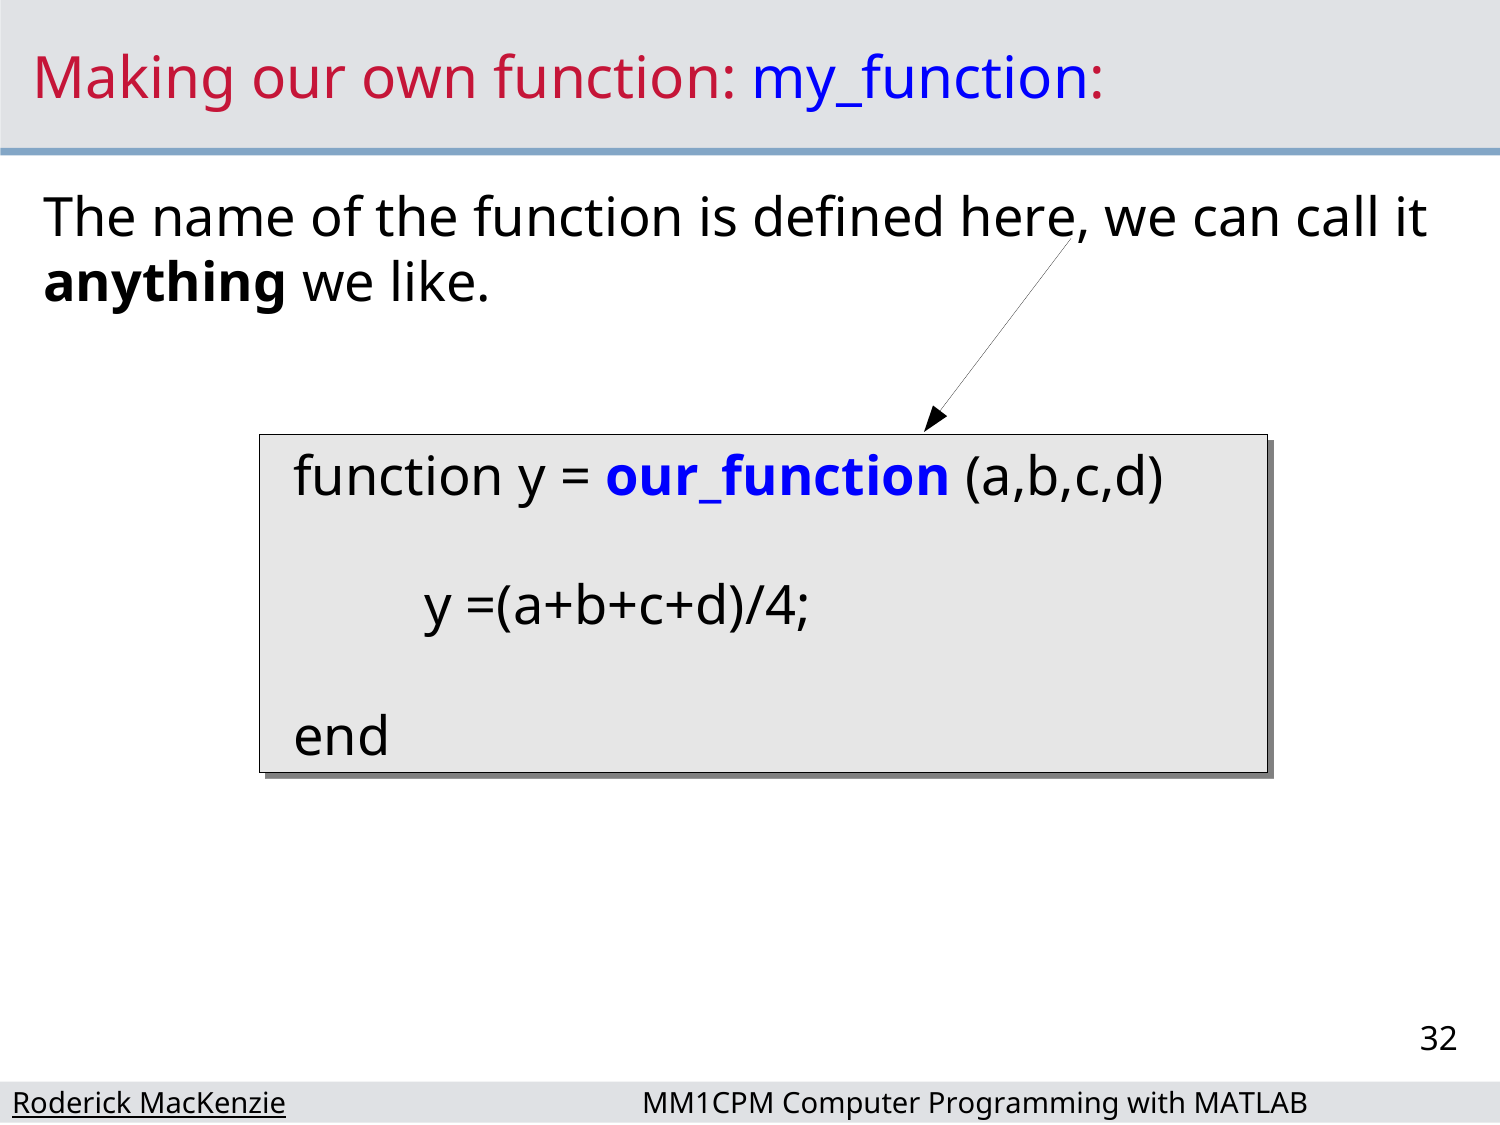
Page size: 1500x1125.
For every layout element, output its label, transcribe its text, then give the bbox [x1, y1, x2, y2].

text_box <number> [1405, 1010, 1500, 1081]
title Making our own function: my_function: [17, 23, 1445, 128]
text_box The name of the function is defined here, we can call it anything we like. [28, 174, 1500, 320]
text_box function y = our_function (a,b,c,d) y =(a+b+c+d)/4; end [259, 434, 1268, 773]
